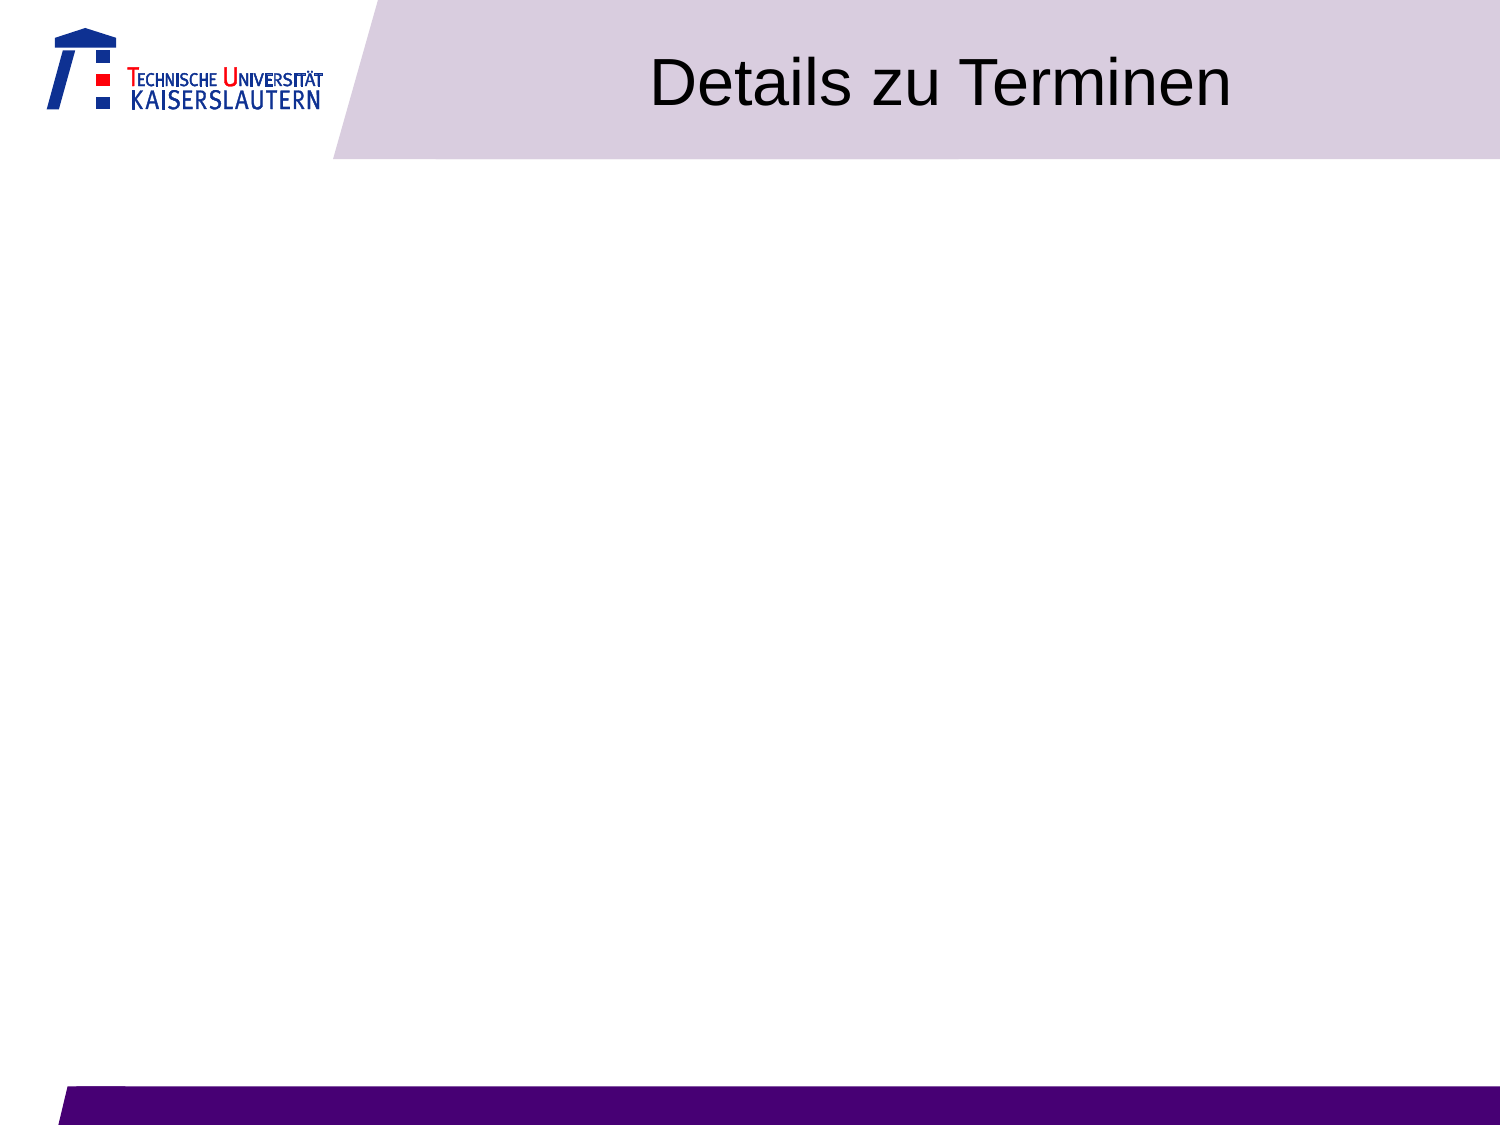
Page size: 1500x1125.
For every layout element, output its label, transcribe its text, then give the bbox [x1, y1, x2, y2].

title Details zu Terminen [382, 0, 1500, 167]
